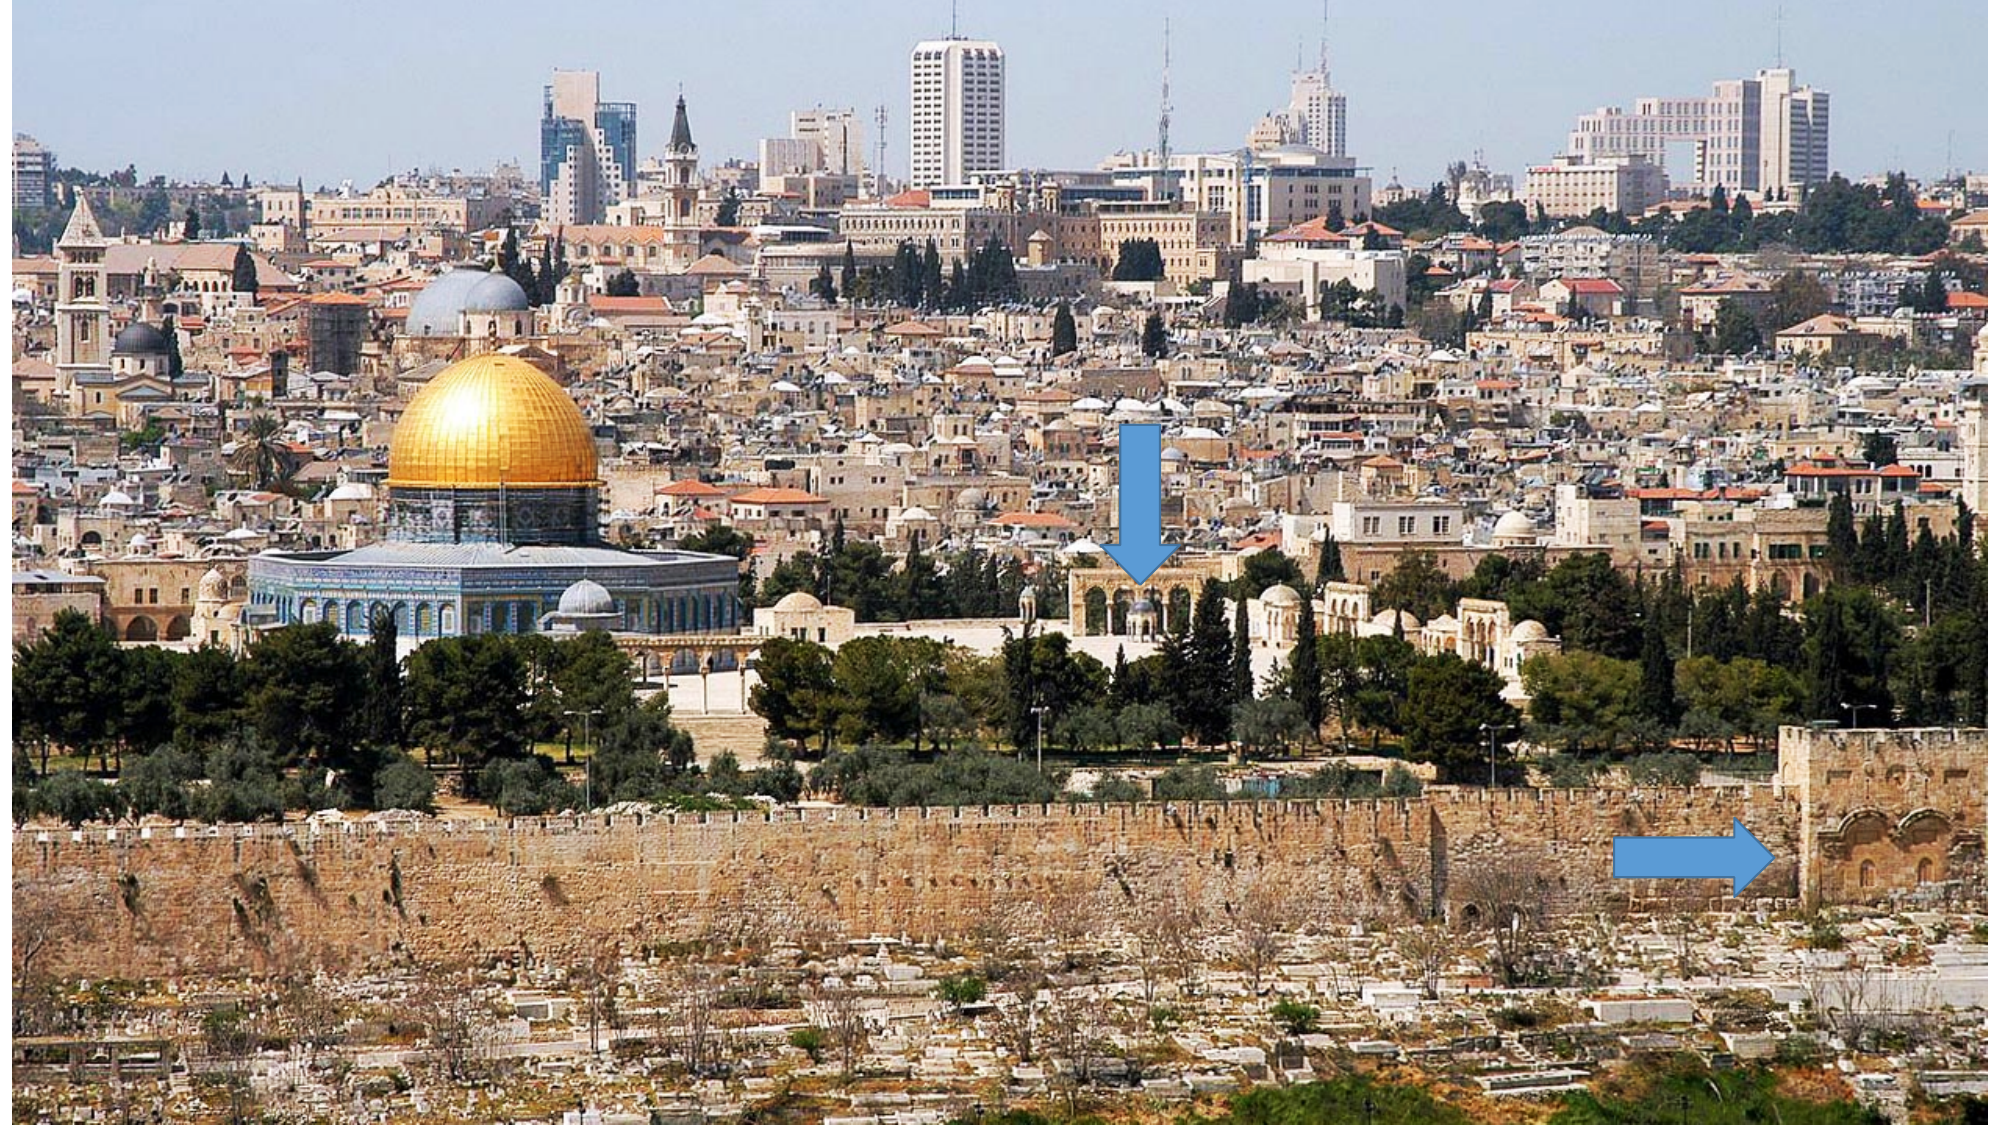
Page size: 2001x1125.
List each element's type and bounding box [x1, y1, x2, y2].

text_box [1100, 424, 1180, 585]
text_box [1614, 817, 1775, 898]
picture [12, 0, 1988, 1125]
